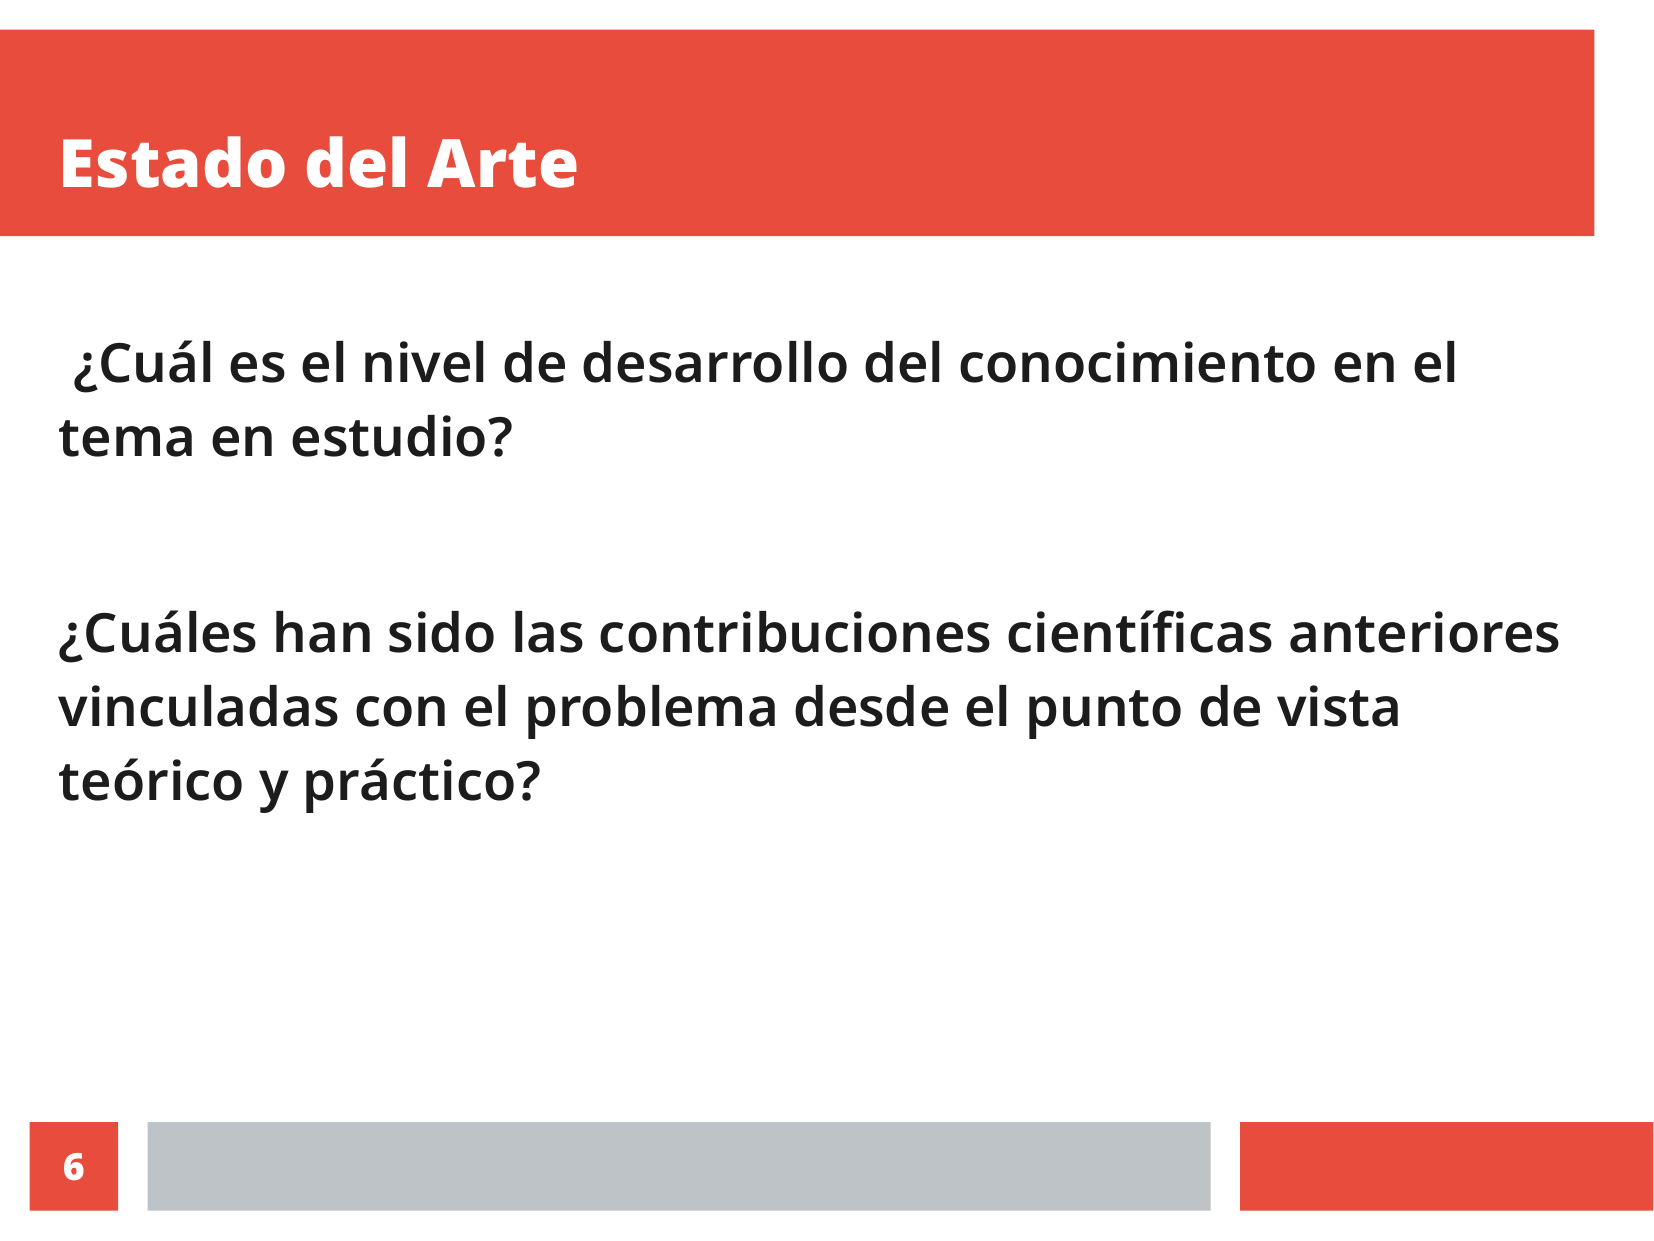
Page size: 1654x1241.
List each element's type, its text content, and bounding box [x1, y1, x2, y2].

list ¿Cuál es el nivel de desarrollo del conocimiento en el tema en estudio? ¿Cuáles han sido las contribuciones científicas anteriores vinculadas con el problema desde el punto de vista teórico y práctico? [59, 324, 1565, 1093]
title Estado del Arte [59, 59, 1595, 207]
